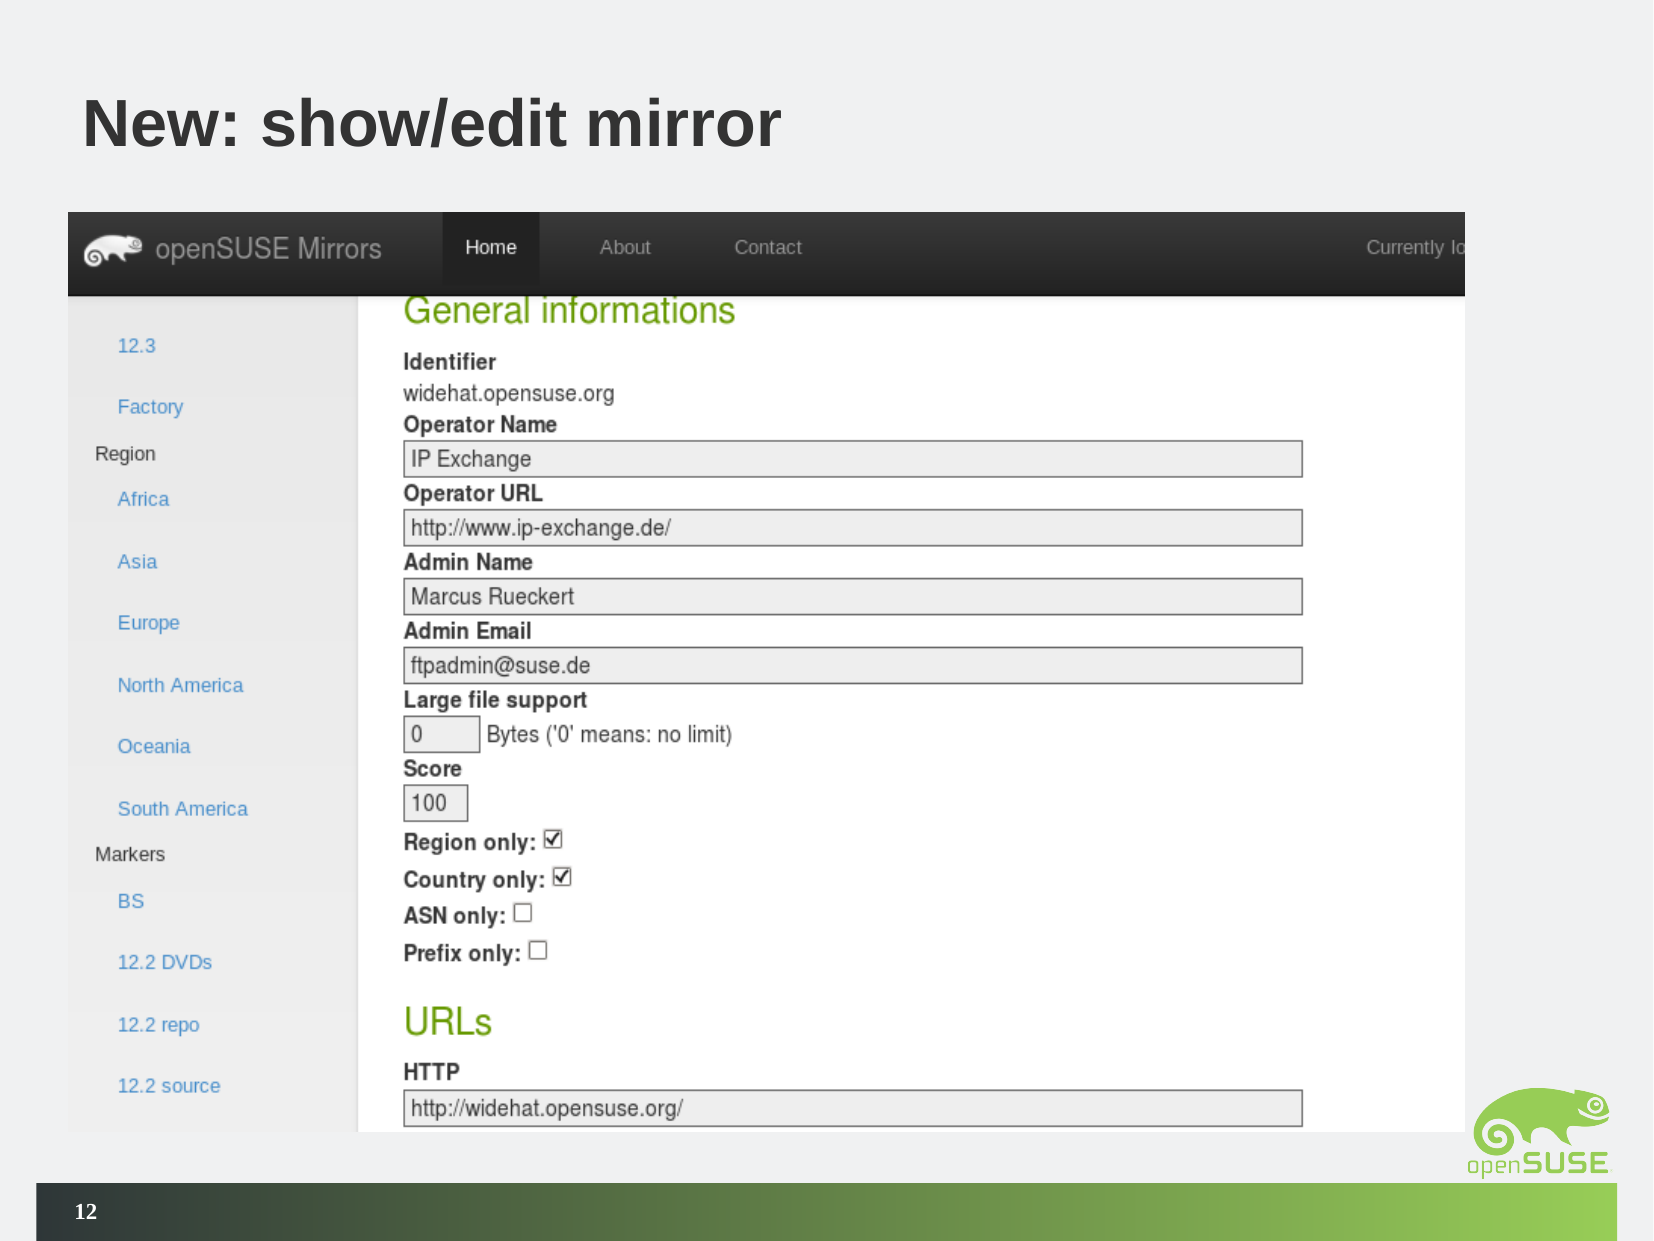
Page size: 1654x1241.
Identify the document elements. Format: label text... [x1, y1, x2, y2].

title New: show/edit mirror [82, 49, 1571, 198]
picture [0, 0, 1654, 1241]
